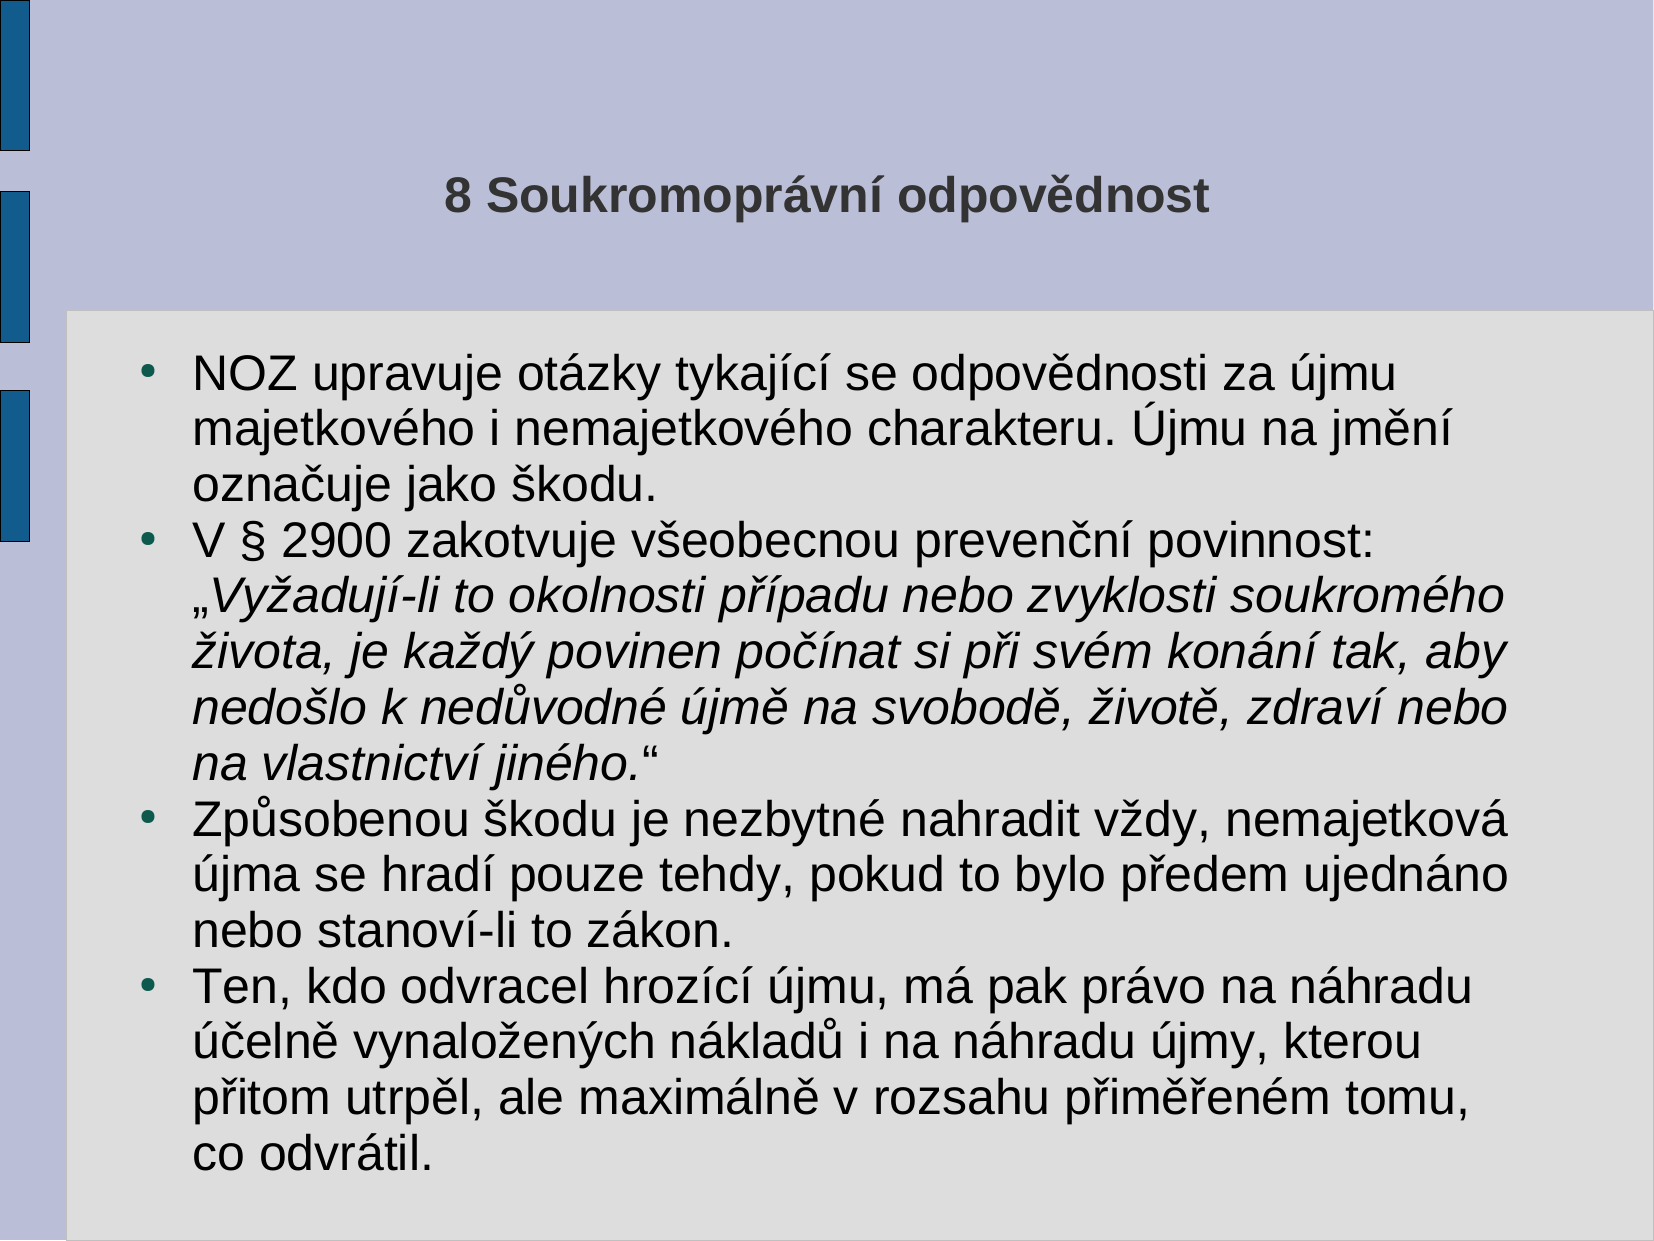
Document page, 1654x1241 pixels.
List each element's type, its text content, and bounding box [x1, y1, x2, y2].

list NOZ upravuje otázky tykající se odpovědnosti za újmu majetkového i nemajetkového charakteru. Újmu na jmění označuje jako škodu. V § 2900 zakotvuje všeobecnou prevenční povinnost: „Vyžadují-li to okolnosti případu nebo zvyklosti soukromého života, je každý povinen počínat si při svém konání tak, aby nedošlo k nedůvodné újmě na svobodě, životě, zdraví nebo na vlastnictví jiného.“ Způsobenou škodu je nezbytné nahradit vždy, nemajetková újma se hradí pouze tehdy, pokud to bylo předem ujednáno nebo stanoví-li to zákon. Ten, kdo odvracel hrozící újmu, má pak právo na náhradu účelně vynaložených nákladů i na náhradu újmy, kterou přitom utrpěl, ale maximálně v rozsahu přiměřeném tomu, co odvrátil. [121, 344, 1534, 1182]
title 8 Soukromoprávní odpovědnost [121, 91, 1534, 299]
